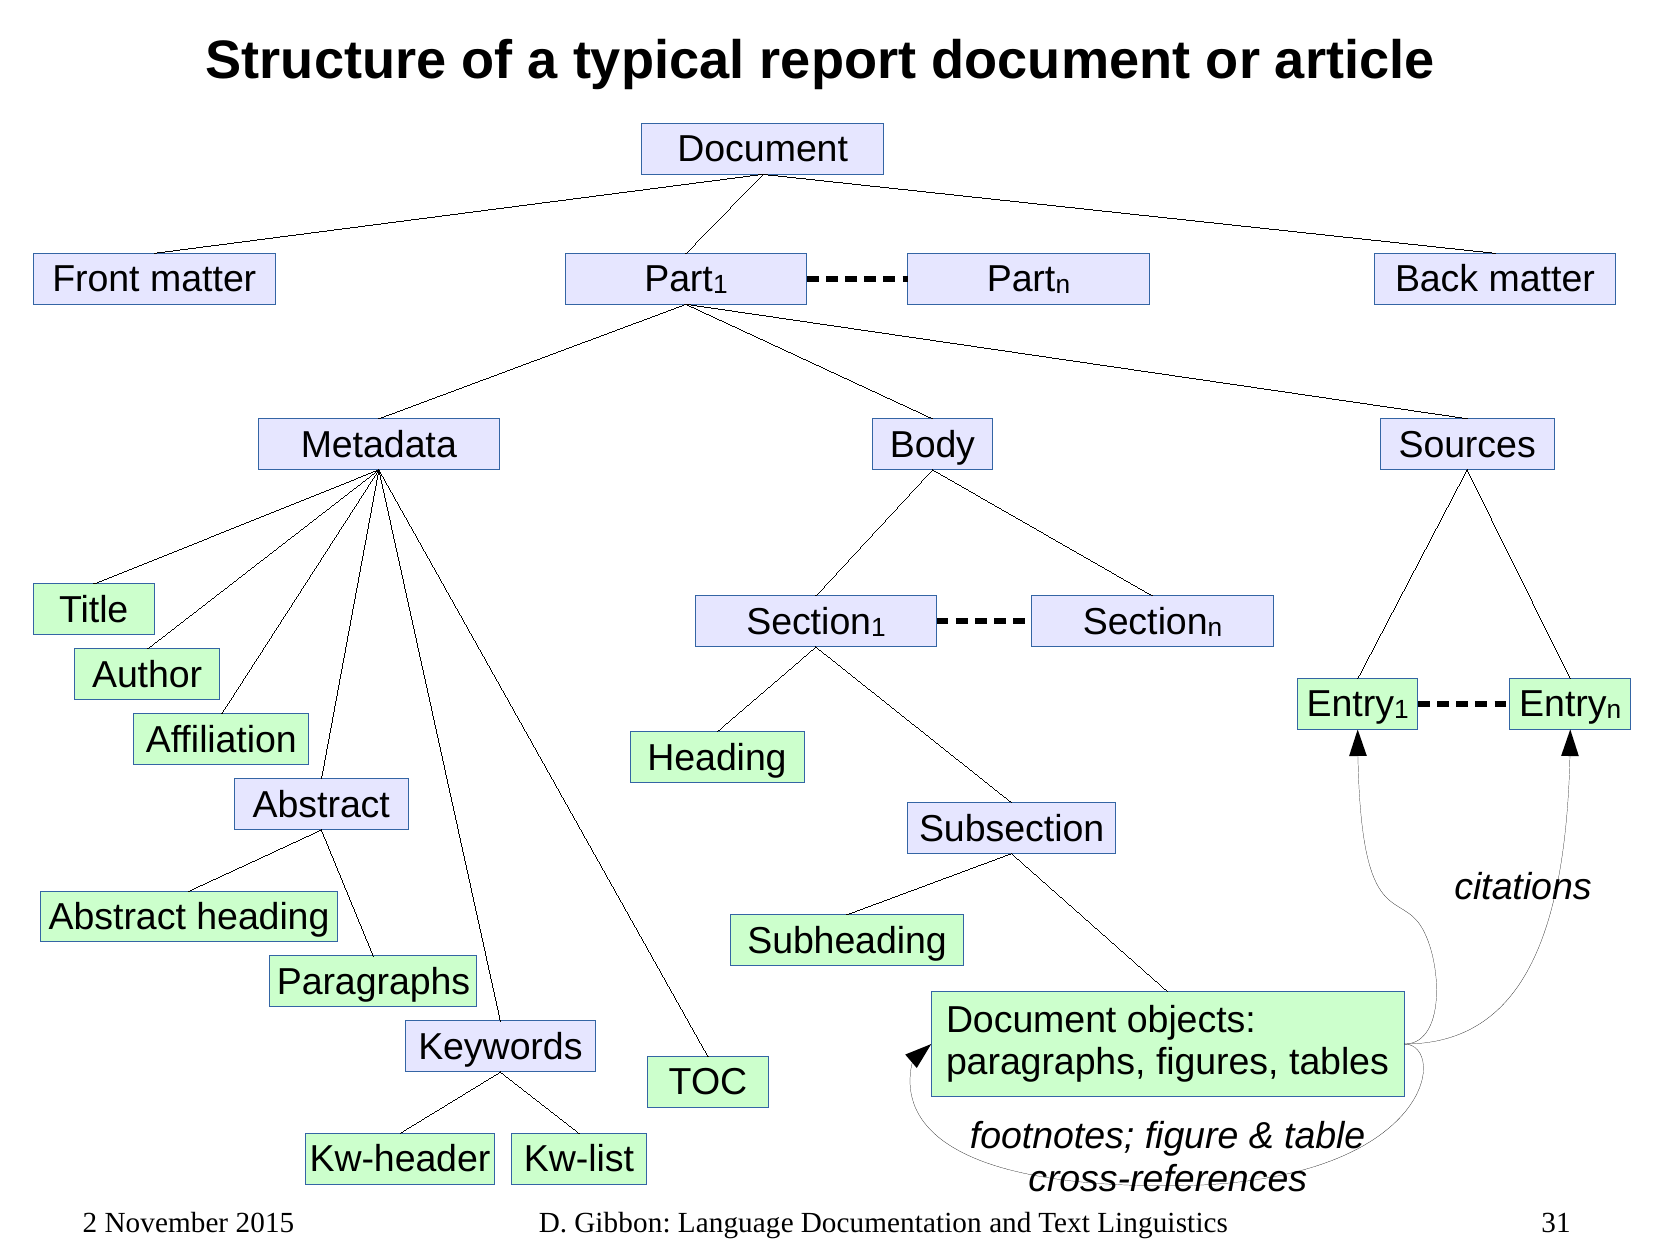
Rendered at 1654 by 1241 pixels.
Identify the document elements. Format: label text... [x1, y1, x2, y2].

text_box Abstract heading [40, 891, 338, 942]
text_box Document [641, 123, 884, 175]
text_box Front matter [33, 253, 276, 305]
text_box Keywords [405, 1020, 596, 1072]
title Structure of a typical report document or article [11, 13, 1630, 107]
text_box Partn [907, 253, 1150, 305]
text_box Back matter [1374, 253, 1616, 305]
text_box Kw-list [511, 1133, 647, 1185]
text_box Abstract [234, 778, 409, 830]
text_box Kw-header [305, 1133, 495, 1185]
text_box Metadata [258, 418, 500, 470]
text_box Document objects: paragraphs, figures, tables [931, 991, 1405, 1097]
text_box Body [872, 418, 993, 470]
text_box Subheading [730, 914, 964, 966]
text_box Section1 [695, 595, 937, 647]
text_box Subsection [907, 802, 1116, 854]
text_box Author [74, 648, 220, 700]
text_box Entry1 [1297, 678, 1418, 730]
text_box TOC [647, 1056, 769, 1108]
text_box Paragraphs [269, 955, 477, 1007]
text_box Heading [630, 731, 805, 783]
text_box Entryn [1509, 678, 1631, 730]
text_box Title [33, 583, 155, 635]
text_box Part1 [565, 253, 807, 305]
text_box Sectionn [1031, 595, 1274, 647]
text_box Sources [1380, 418, 1555, 470]
text_box Affiliation [133, 713, 309, 765]
